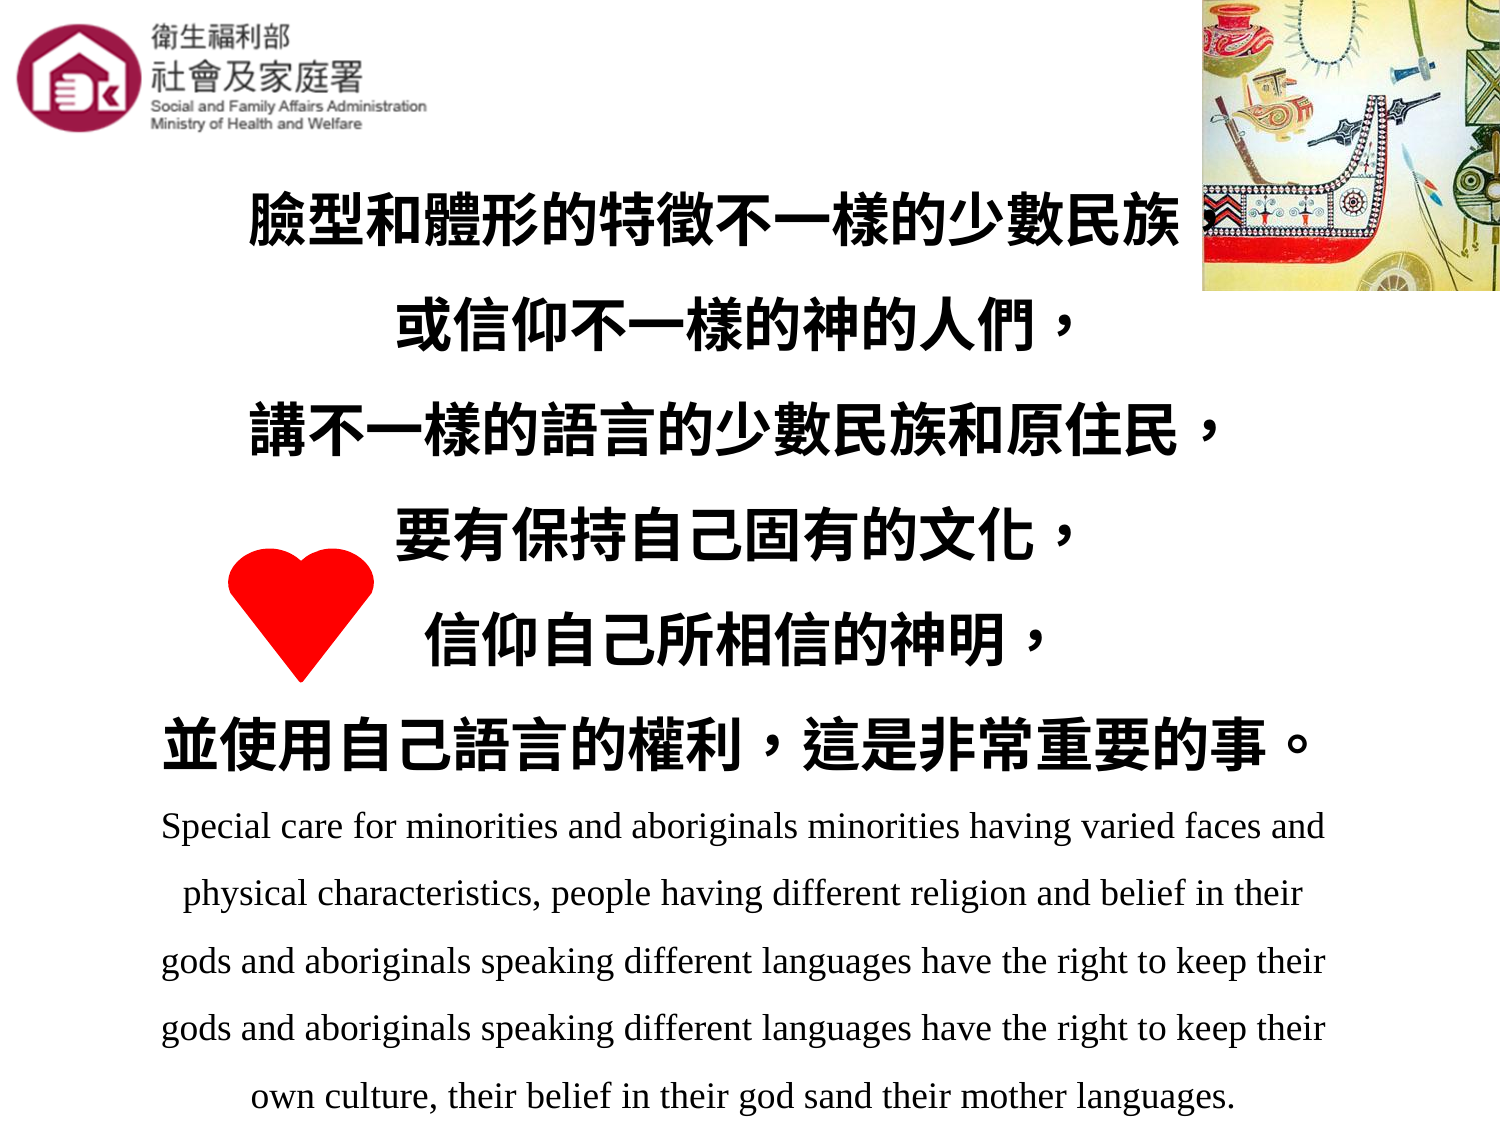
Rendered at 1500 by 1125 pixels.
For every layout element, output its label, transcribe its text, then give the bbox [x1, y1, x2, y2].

text_box [230, 550, 372, 681]
picture [1202, 0, 1500, 291]
text_box 臉型和體形的特徵不一樣的少數民族， 或信仰不一樣的神的人們， 講不一樣的語言的少數民族和原住民， 要有保持自己固有的文化， 信仰自己所相信的神明， 並使用自己語言的權利，這是非常重要的事。 Special care for minorities and aboriginals minorities having varied faces and physical characteristics, people having different religion and belief in their gods and aboriginals speaking different languages have the right to keep their gods and aboriginals speaking different languages have the right to keep their own culture, their belief in their god sand their mother languages. [135, 141, 1353, 1124]
picture [0, 0, 432, 149]
